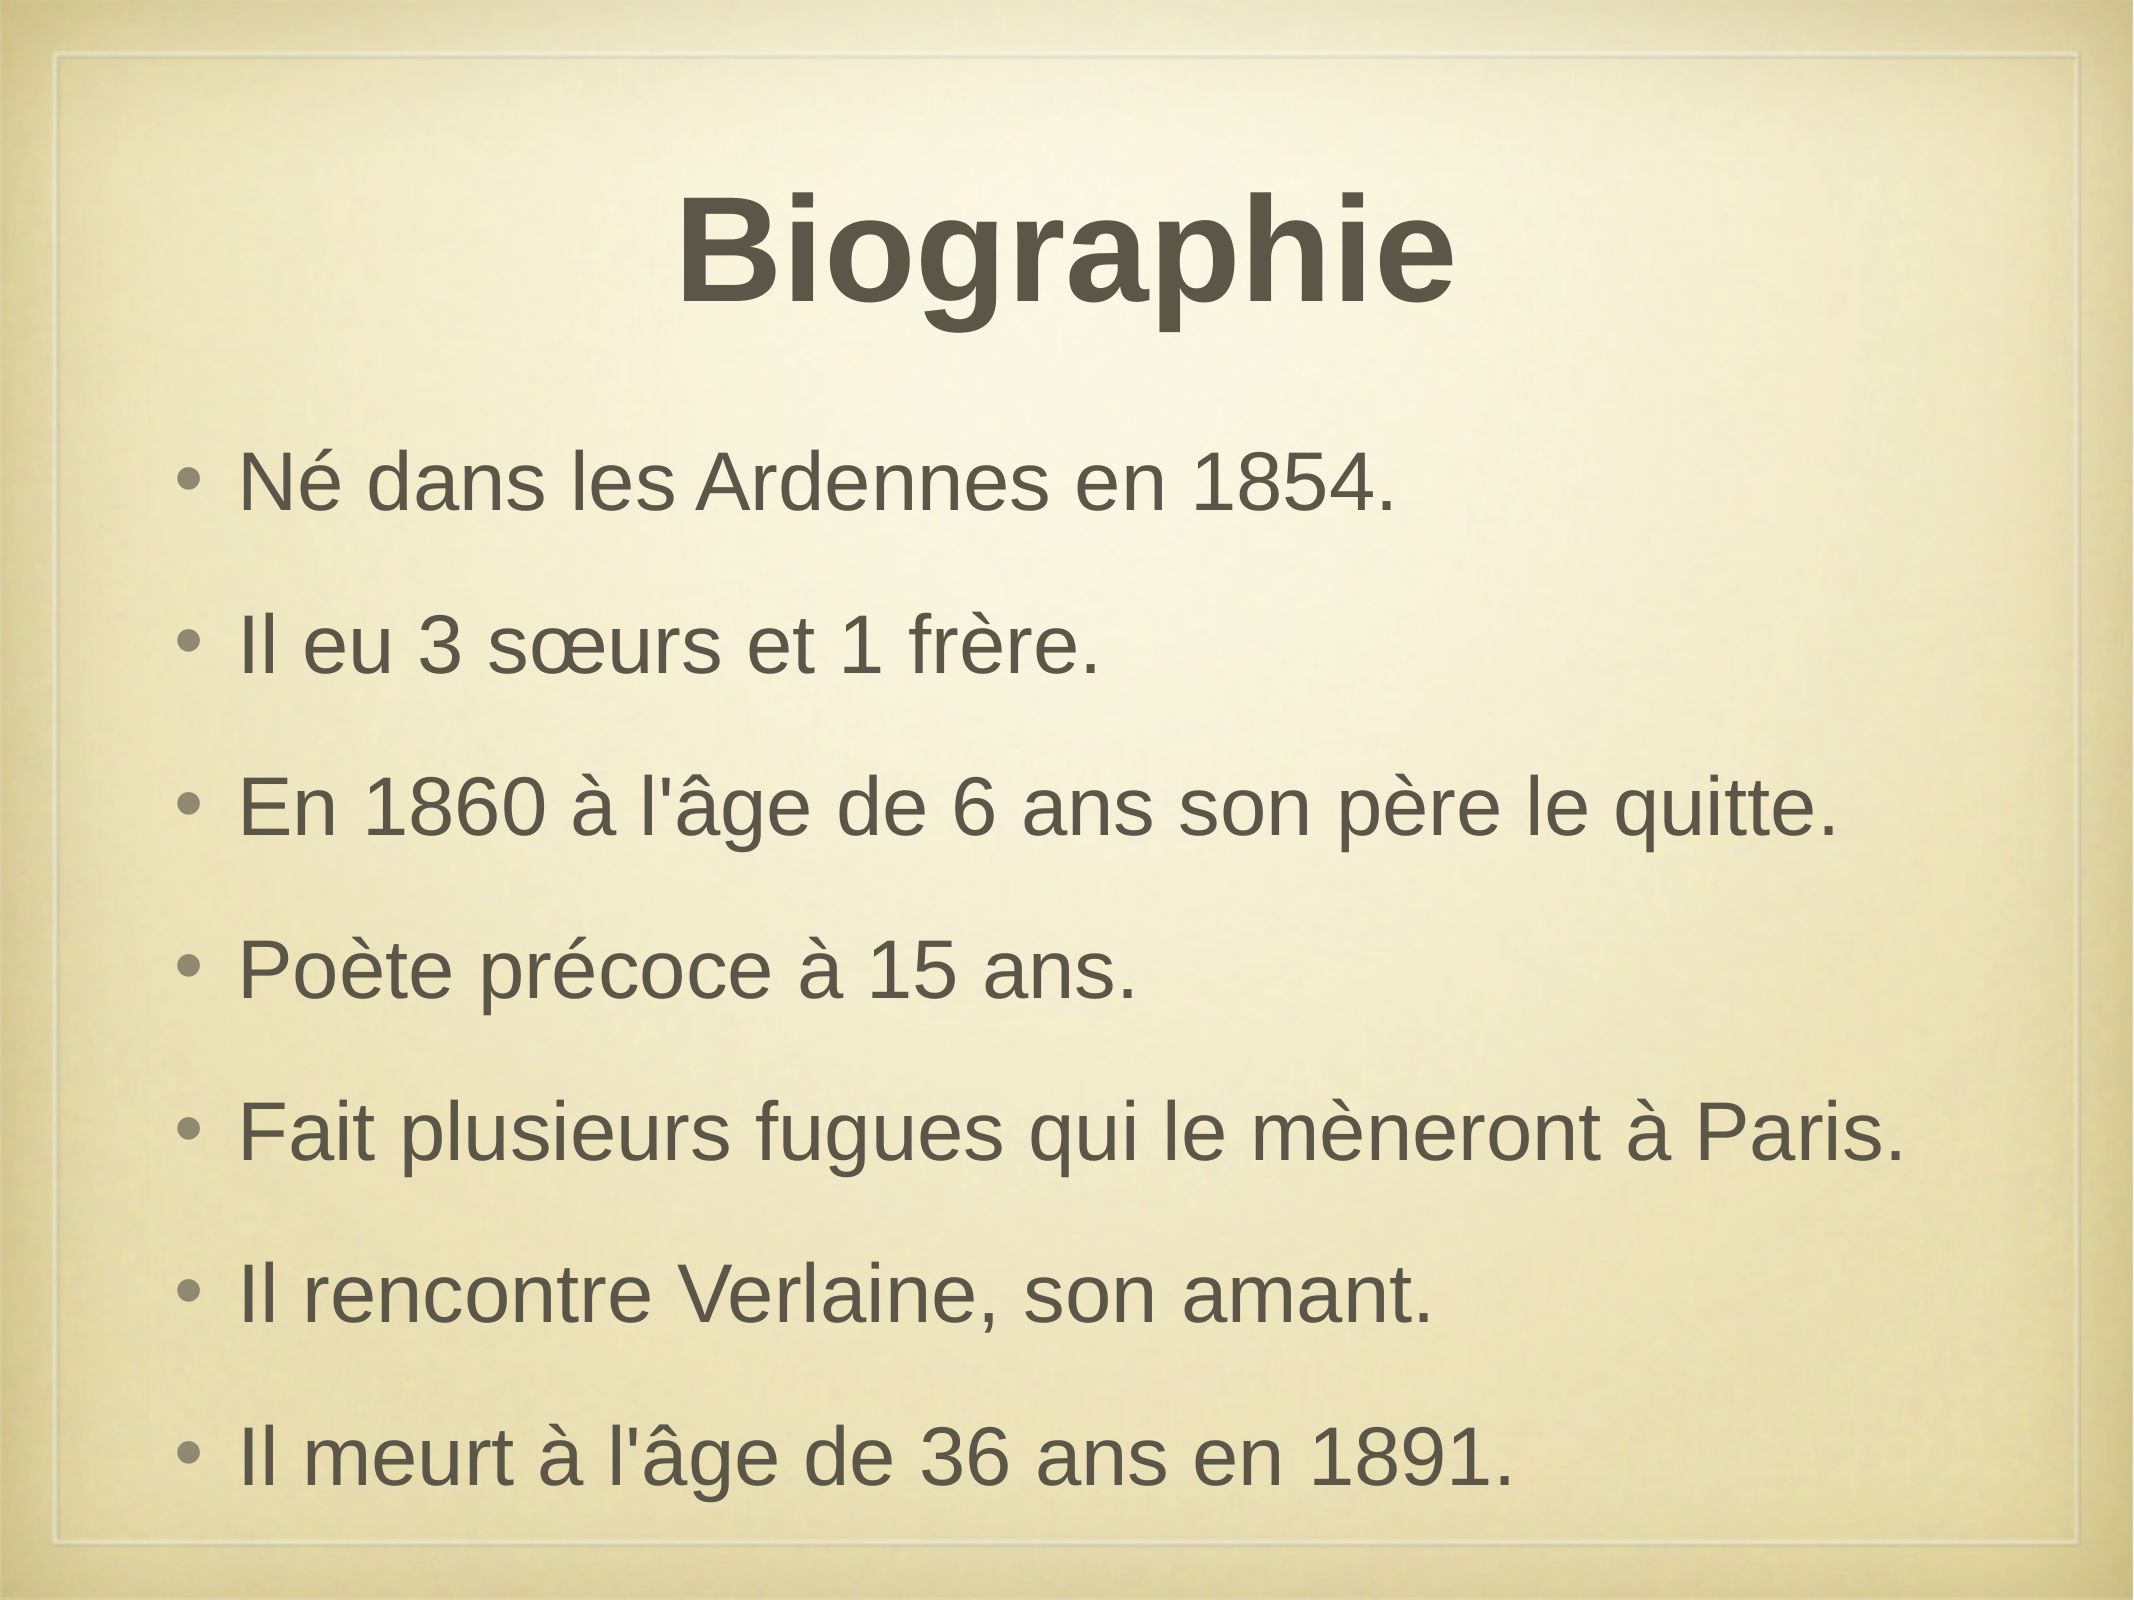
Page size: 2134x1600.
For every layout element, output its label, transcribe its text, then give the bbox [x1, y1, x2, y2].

title Biographie [166, 89, 1967, 394]
picture [0, 0, 2134, 1600]
list Né dans les Ardennes en 1854. Il eu 3 sœurs et 1 frère. En 1860 à l'âge de 6 ans son père le quitte. Poète précoce à 15 ans. Fait plusieurs fugues qui le mèneront à Paris. Il rencontre Verlaine, son amant. Il meurt à l'âge de 36 ans en 1891. [166, 418, 1967, 1511]
